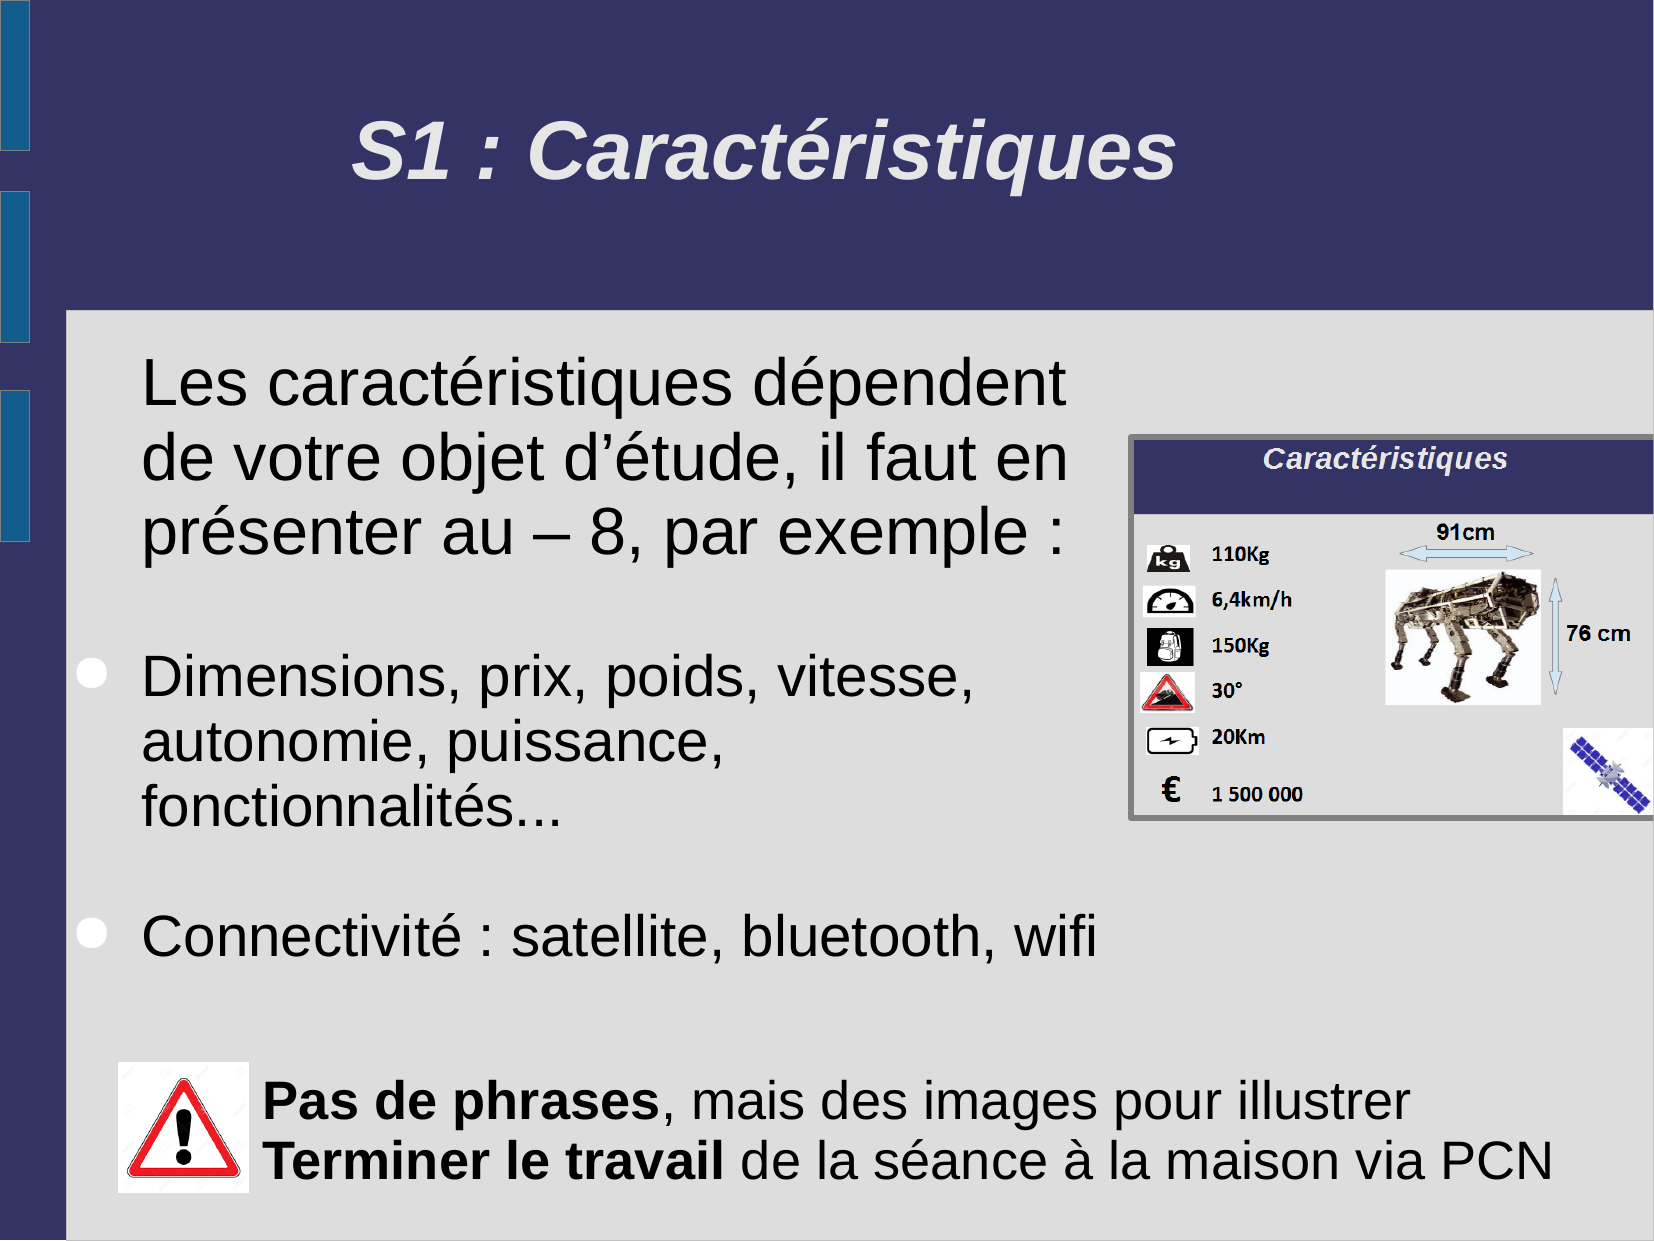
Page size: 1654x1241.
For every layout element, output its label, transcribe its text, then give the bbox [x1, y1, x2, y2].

text_box Pas de phrases, mais des images pour illustrer Terminer le travail de la séance à la maison via PCN [248, 1062, 1595, 1241]
picture [1133, 440, 1654, 815]
title S1 : Caractéristiques [59, 47, 1472, 255]
picture [118, 1062, 248, 1193]
list Les caractéristiques dépendent de votre objet d’étude, il faut en présenter au – 8, par exemple : Dimensions, prix, poids, vitesse, autonomie, puissance, fonctionnalités... Connectivité : satellite, bluetooth, wifi [59, 344, 1111, 1200]
